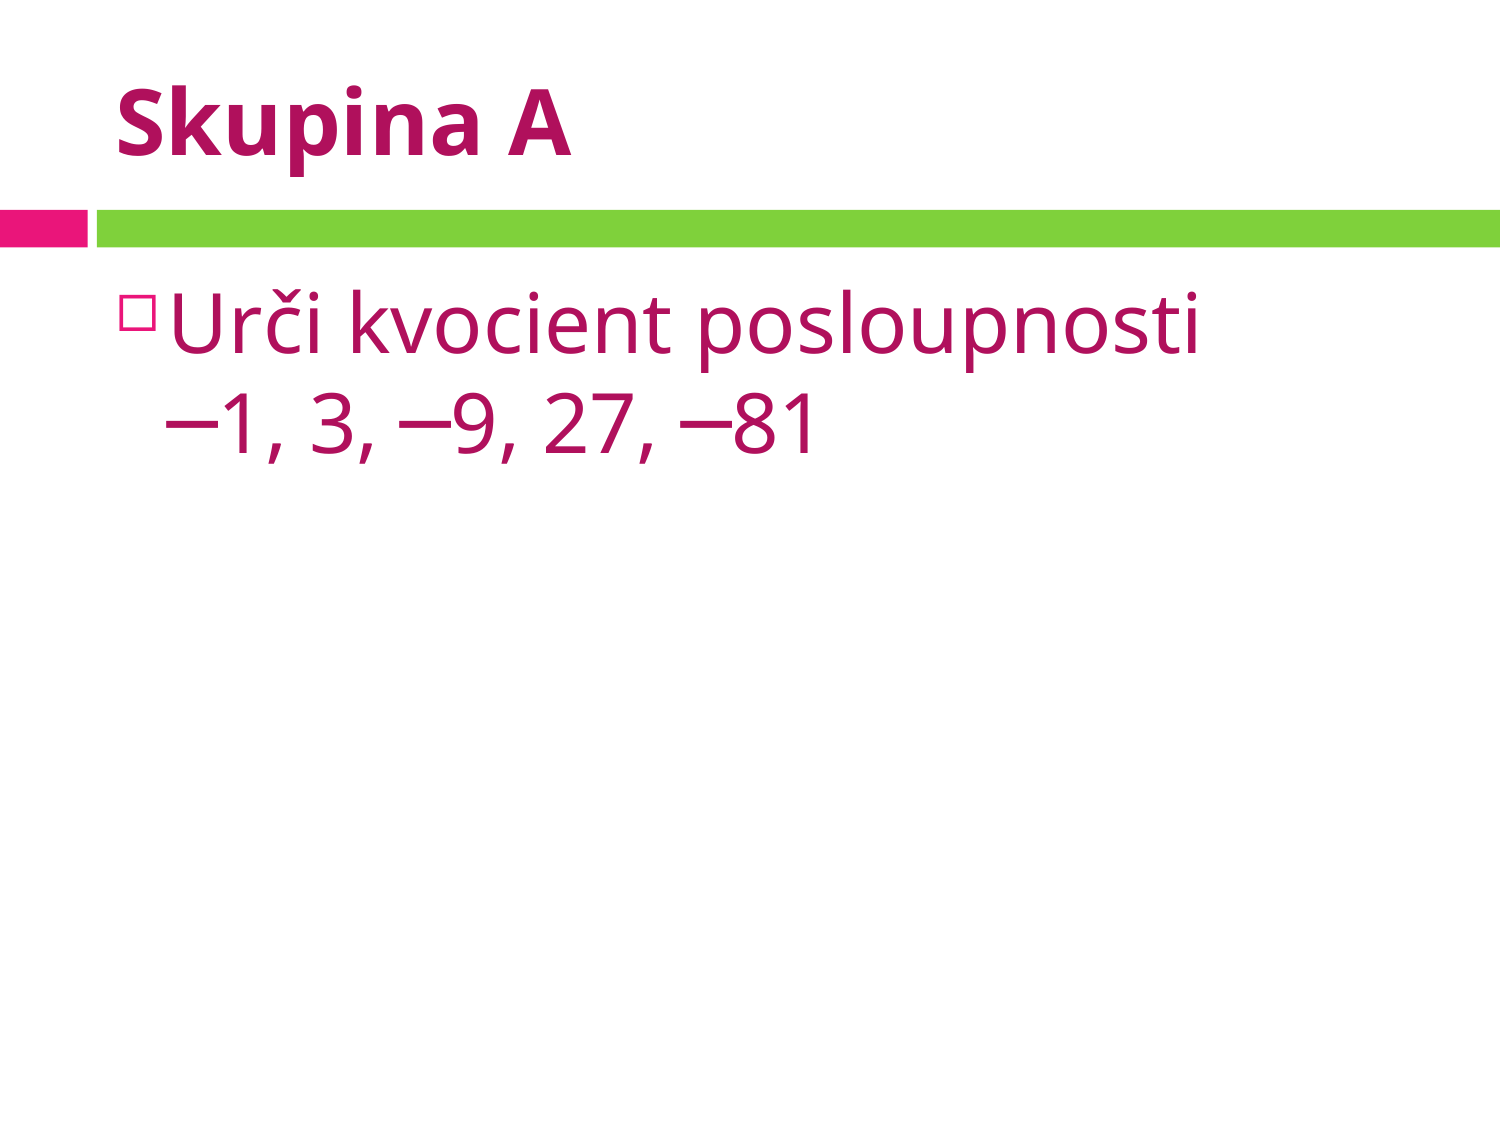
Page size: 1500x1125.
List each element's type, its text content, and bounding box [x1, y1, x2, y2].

title Skupina A [100, 37, 1438, 201]
list Urči kvocient posloupnosti ─1, 3, ─9, 27, ─81 [100, 262, 1438, 1001]
